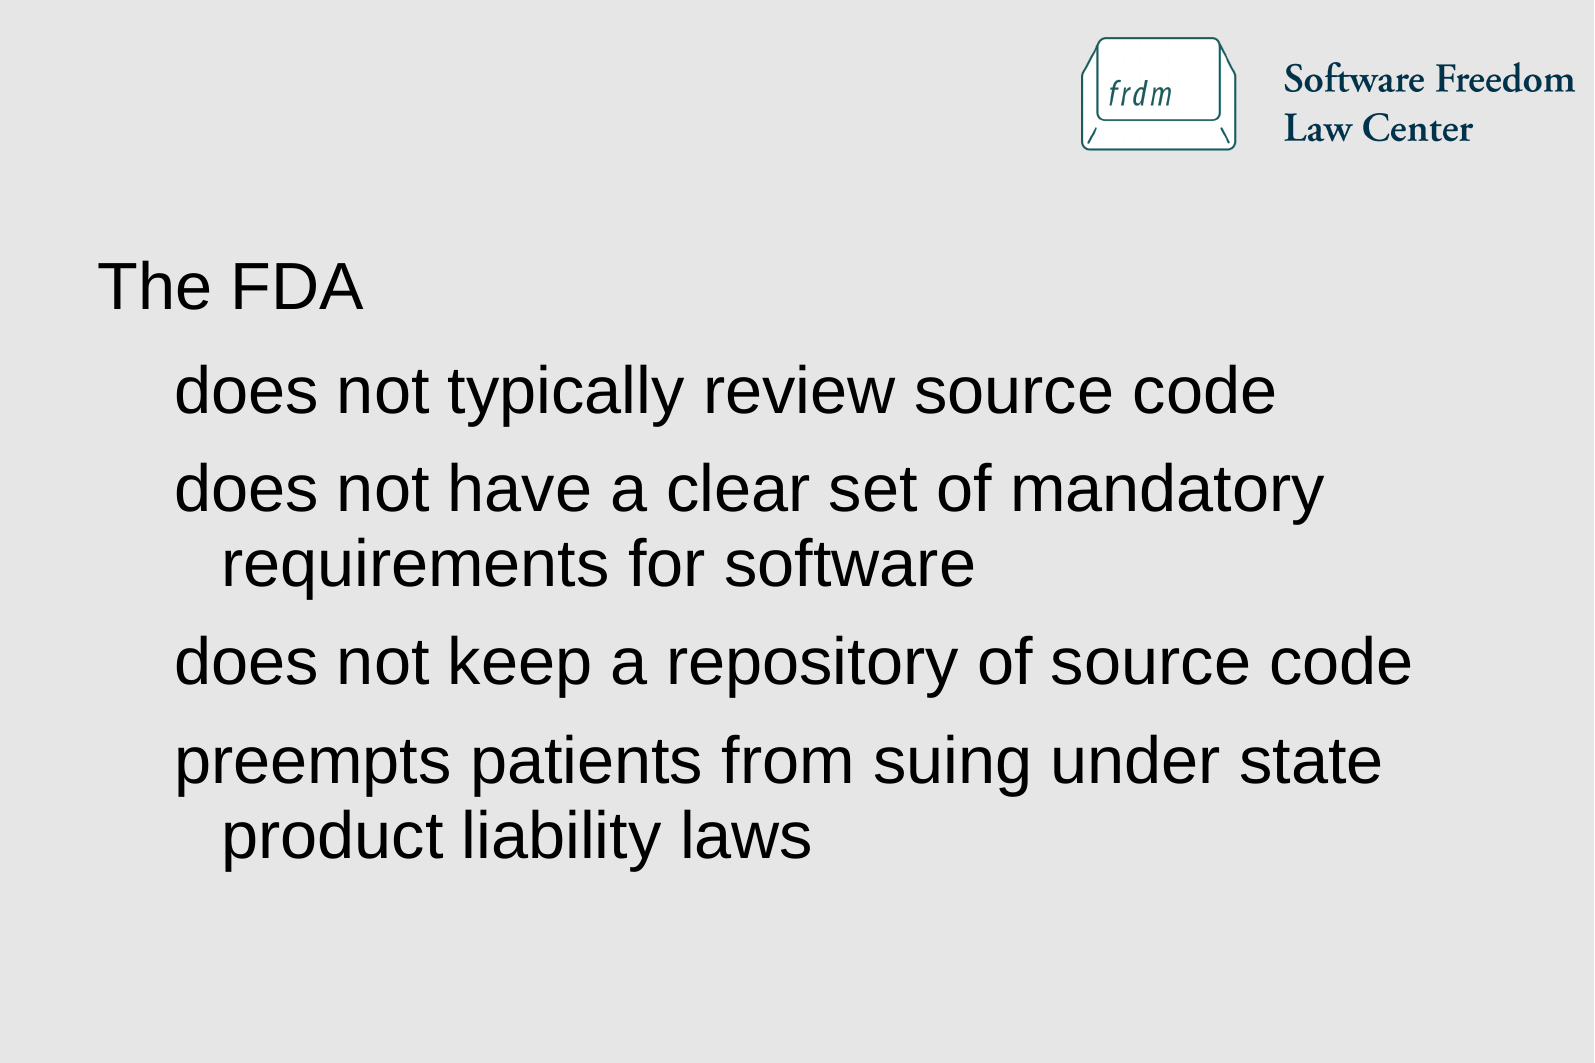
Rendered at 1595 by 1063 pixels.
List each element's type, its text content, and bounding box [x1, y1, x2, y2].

list The FDA does not typically review source code does not have a clear set of mandatory requirements for software does not keep a repository of source code preempts patients from suing under state product liability laws [79, 248, 1515, 936]
picture [1081, 37, 1576, 152]
